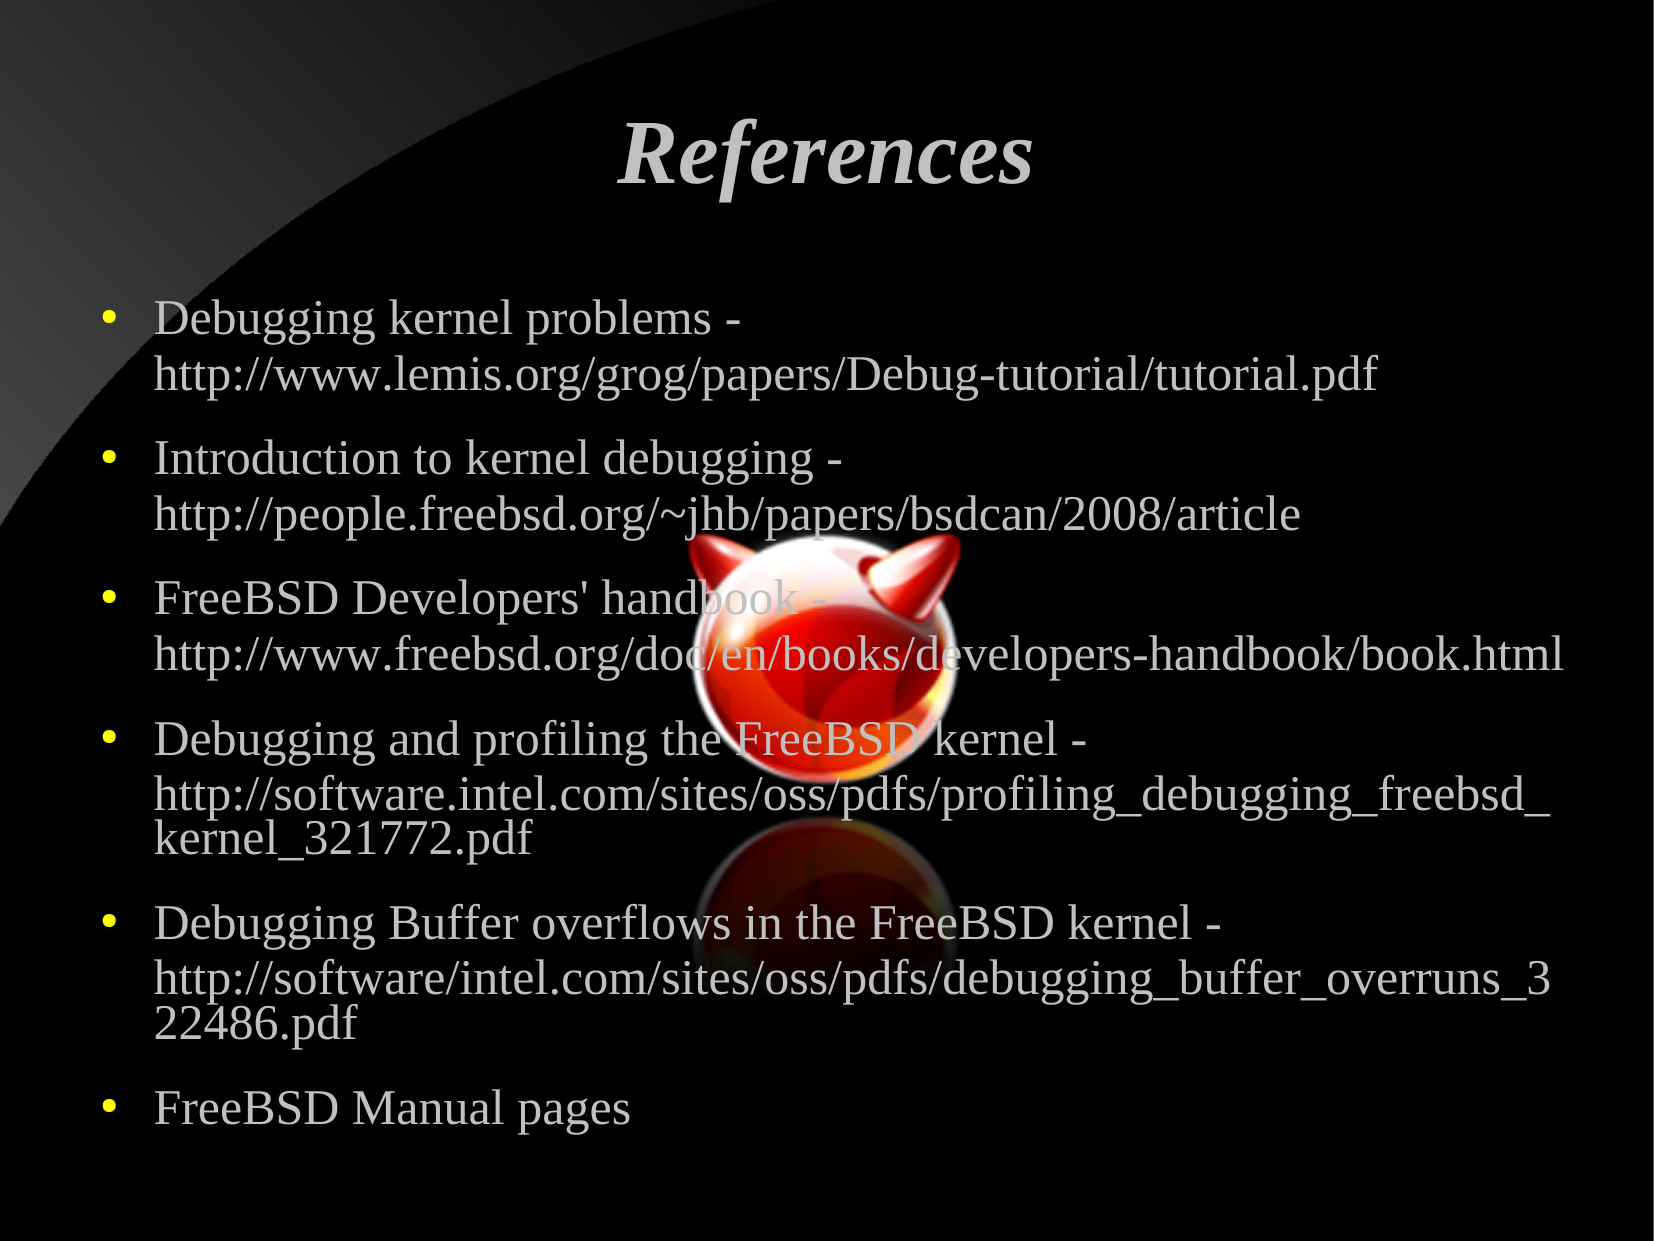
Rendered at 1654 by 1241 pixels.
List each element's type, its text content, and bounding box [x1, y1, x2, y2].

list Debugging kernel problems - http://www.lemis.org/grog/papers/Debug-tutorial/tutorial.pdf Introduction to kernel debugging - http://people.freebsd.org/~jhb/papers/bsdcan/2008/article FreeBSD Developers' handbook - http://www.freebsd.org/doc/en/books/developers-handbook/book.html Debugging and profiling the FreeBSD kernel - http://software.intel.com/sites/oss/pdfs/profiling_debugging_freebsd_kernel_321772.pdf Debugging Buffer overflows in the FreeBSD kernel - http://software/intel.com/sites/oss/pdfs/debugging_buffer_overruns_322486.pdf FreeBSD Manual pages [82, 290, 1571, 1094]
picture [0, 0, 1654, 1241]
title References [82, 56, 1571, 250]
